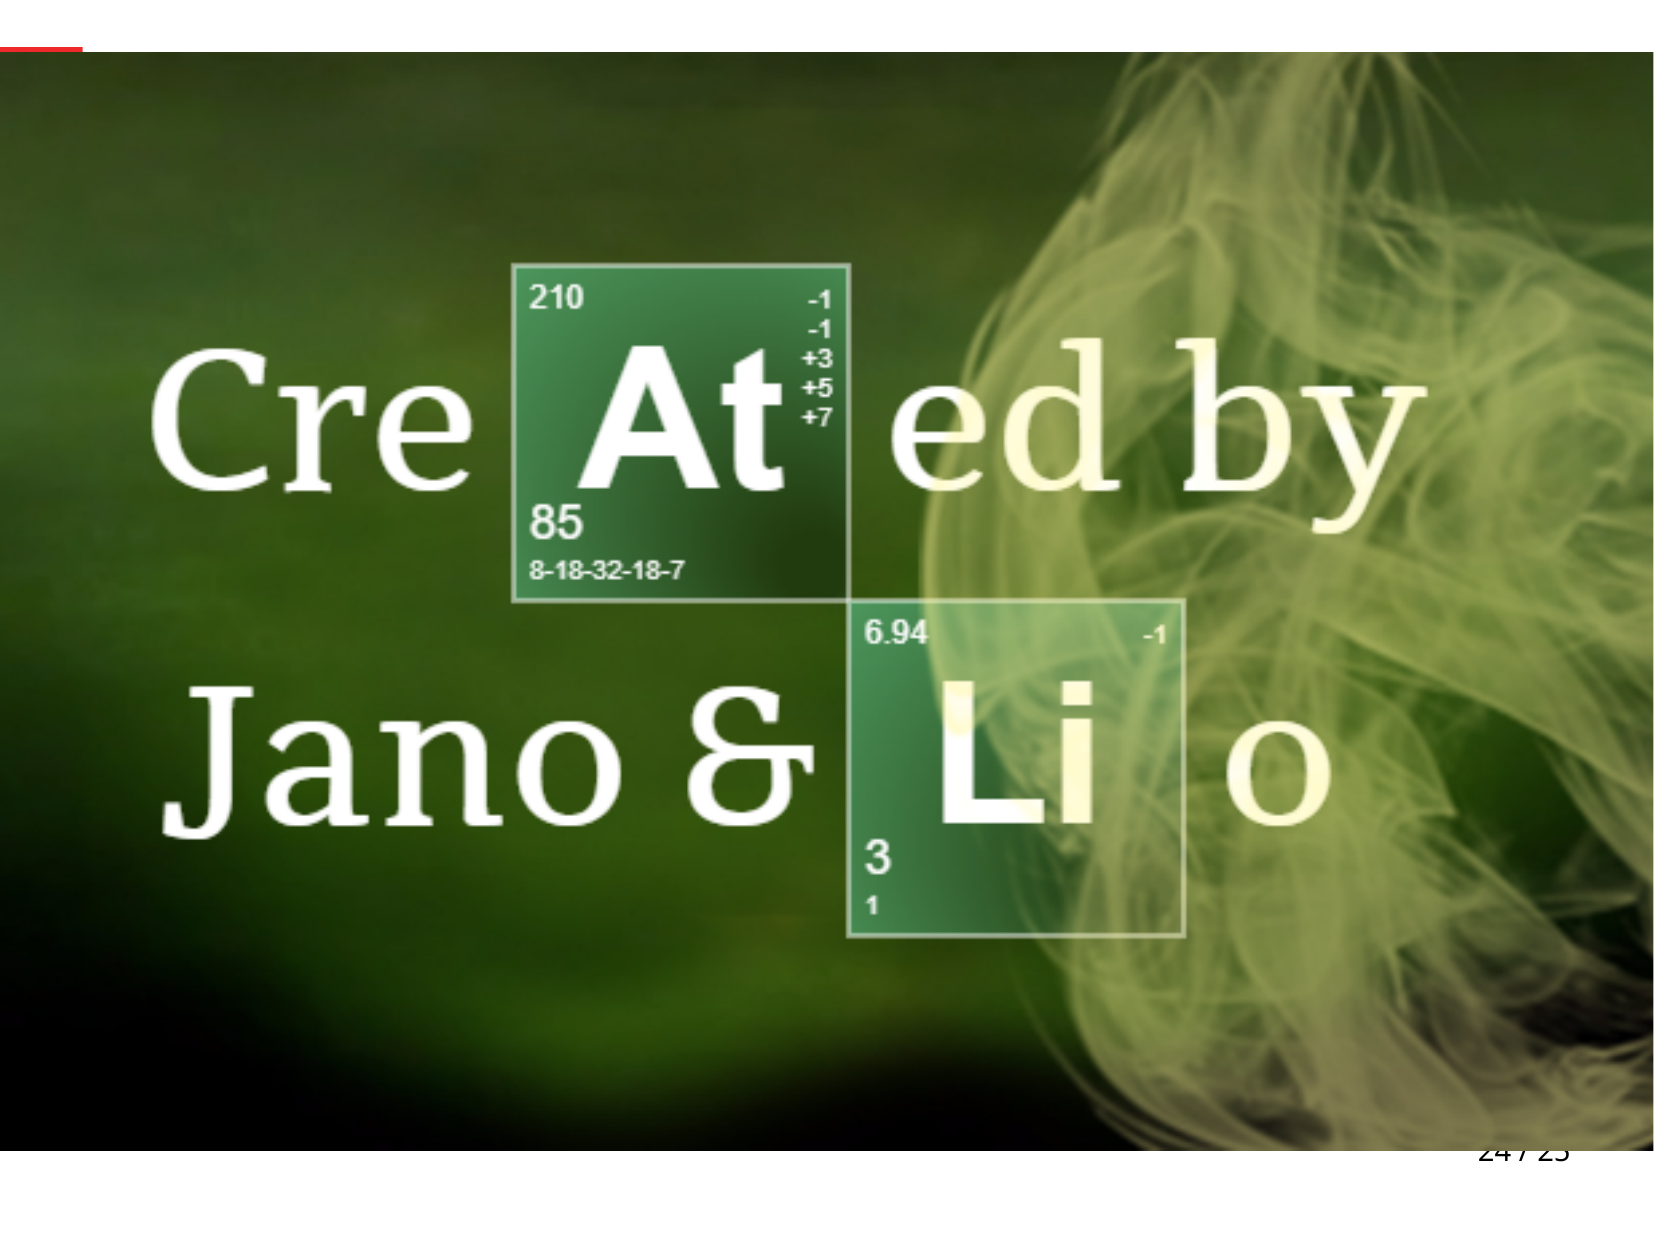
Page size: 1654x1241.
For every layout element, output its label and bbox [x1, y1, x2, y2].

picture [0, 52, 1654, 1151]
